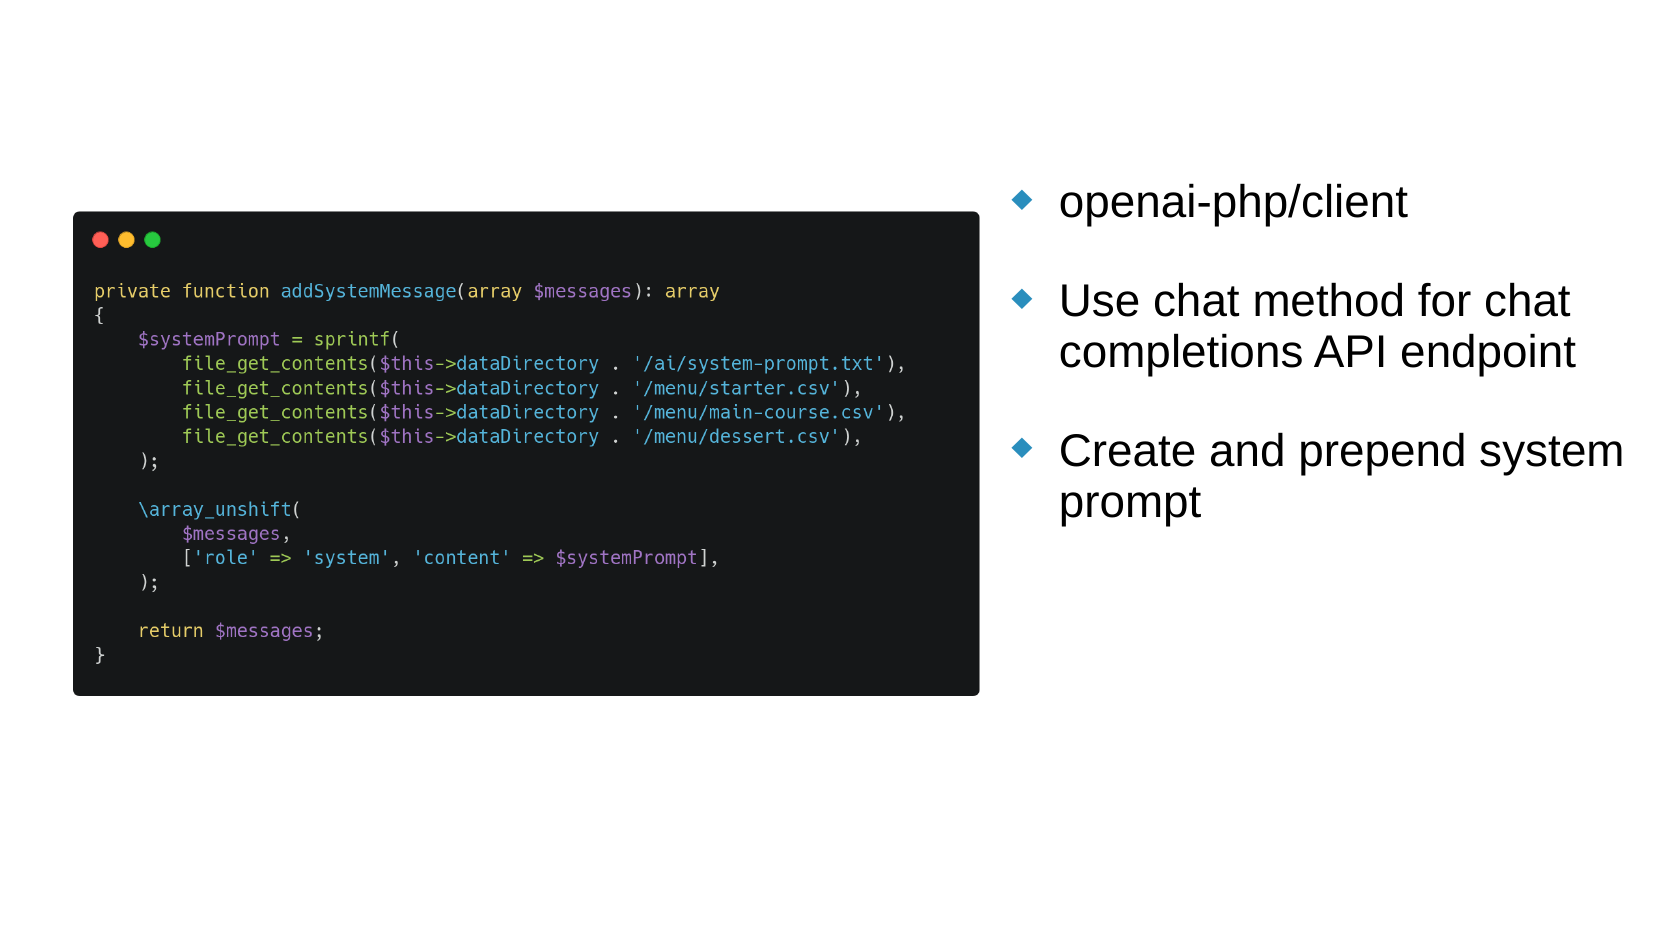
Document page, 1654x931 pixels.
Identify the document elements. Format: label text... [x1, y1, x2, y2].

picture [0, 138, 1052, 769]
text_box openai-php/client Use chat method for chat completions API endpoint Create and prepend system prompt [996, 168, 1654, 863]
